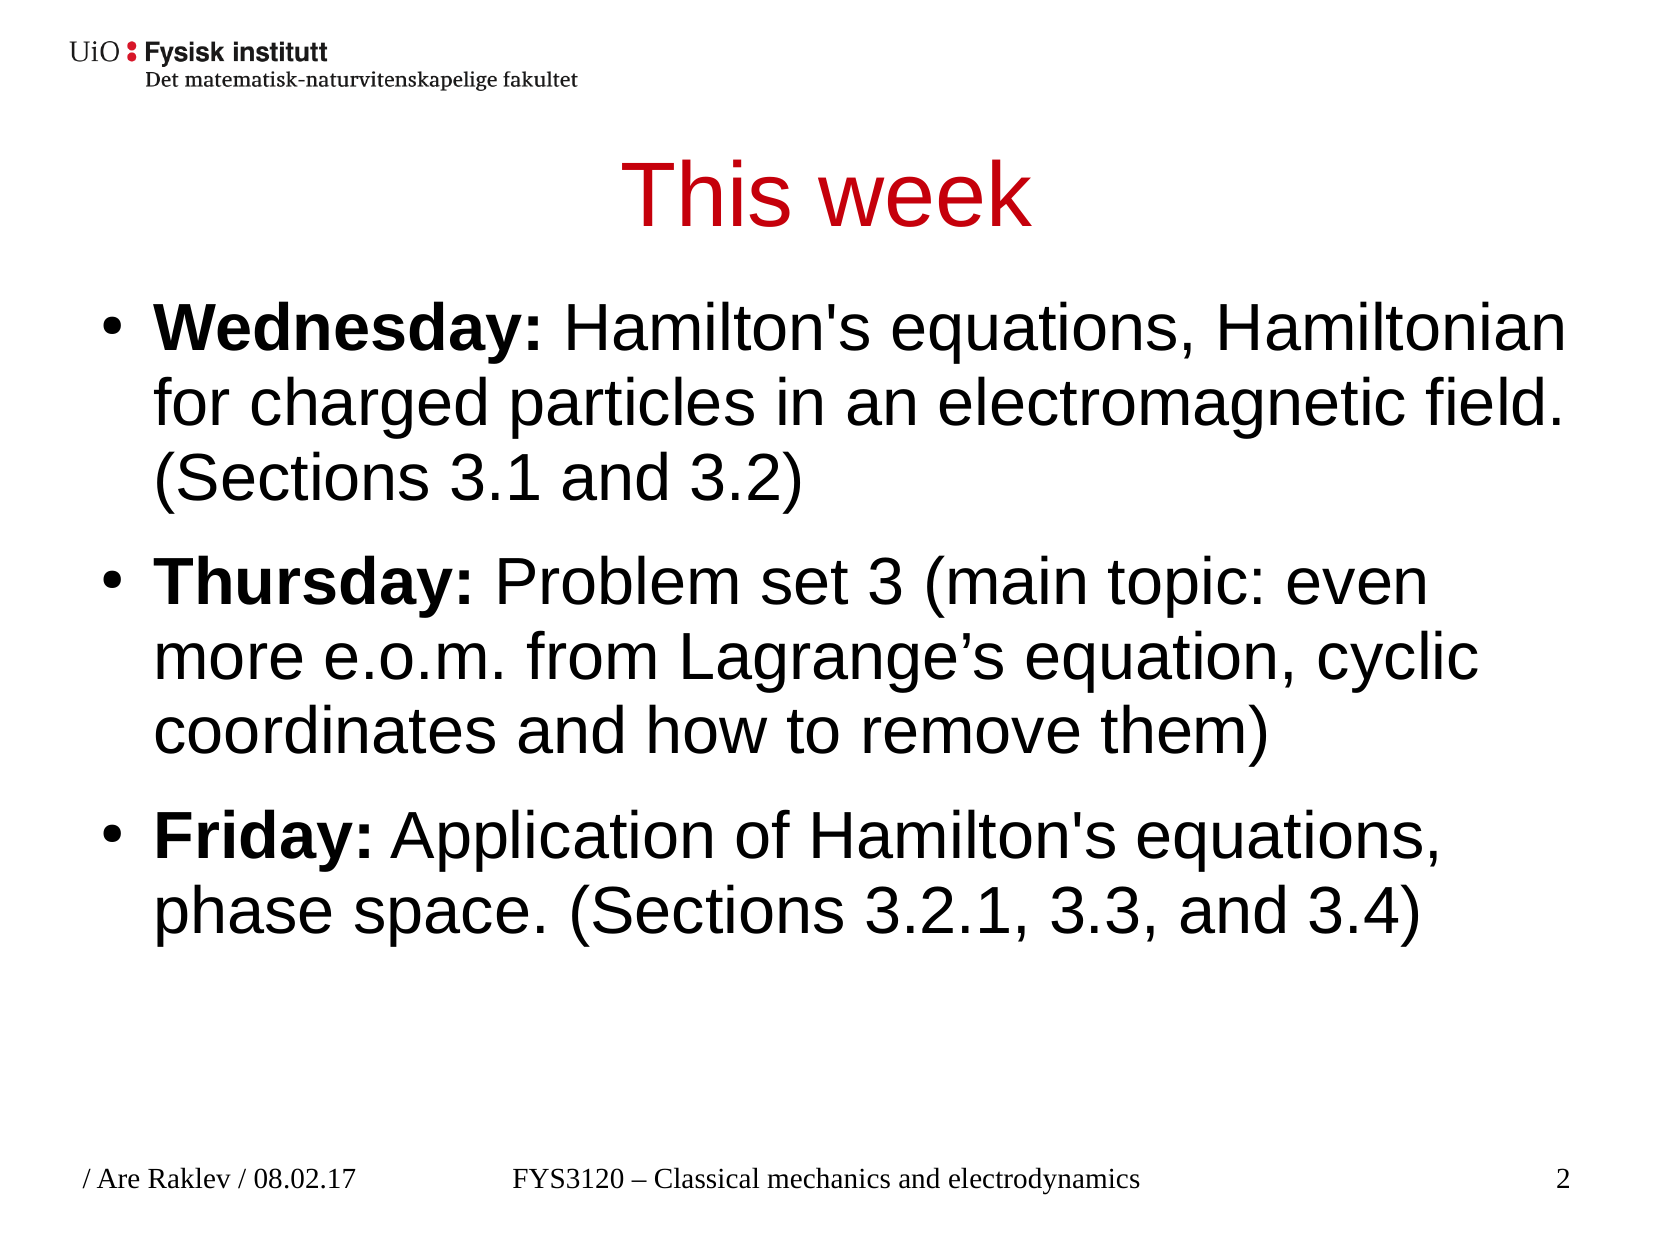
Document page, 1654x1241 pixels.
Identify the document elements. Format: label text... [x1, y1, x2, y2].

title This week [82, 90, 1571, 290]
picture [68, 37, 581, 93]
list Wednesday: Hamilton's equations, Hamiltonian for charged particles in an electromagnetic field. (Sections 3.1 and 3.2) Thursday: Problem set 3 (main topic: even more e.o.m. from Lagrange’s equation, cyclic coordinates and how to remove them) Friday: Application of Hamilton's equations, phase space. (Sections 3.2.1, 3.3, and 3.4) [82, 290, 1576, 1193]
